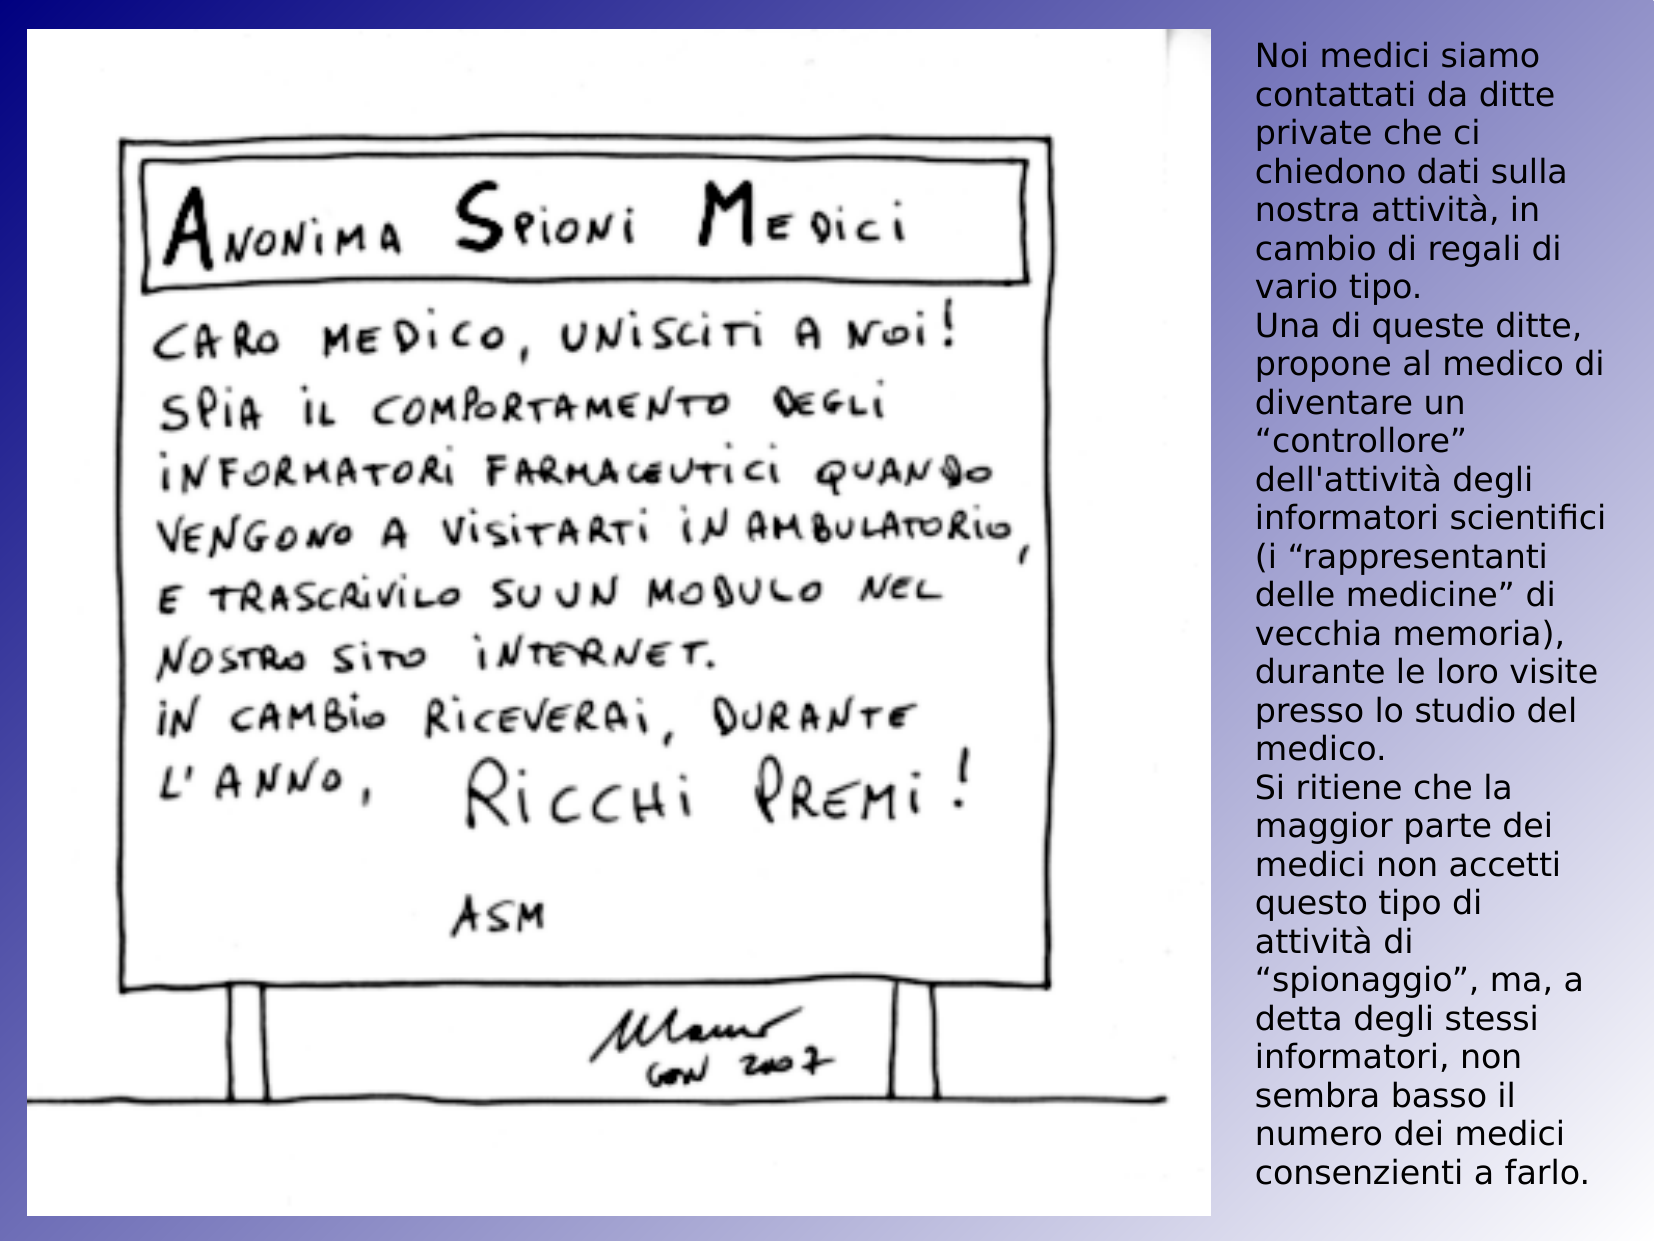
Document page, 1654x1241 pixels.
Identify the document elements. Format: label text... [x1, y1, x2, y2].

picture [27, 29, 1211, 1216]
text_box Noi medici siamo contattati da ditte private che ci chiedono dati sulla nostra attività, in cambio di regali di vario tipo. Una di queste ditte, propone al medico di diventare un “controllore” dell'attività degli informatori scientifici (i “rappresentanti delle medicine” di vecchia memoria), durante le loro visite presso lo studio del medico. Si ritiene che la maggior parte dei medici non accetti questo tipo di attività di “spionaggio”, ma, a detta degli stessi informatori, non sembra basso il numero dei medici consenzienti a farlo. [1240, 29, 1625, 1211]
